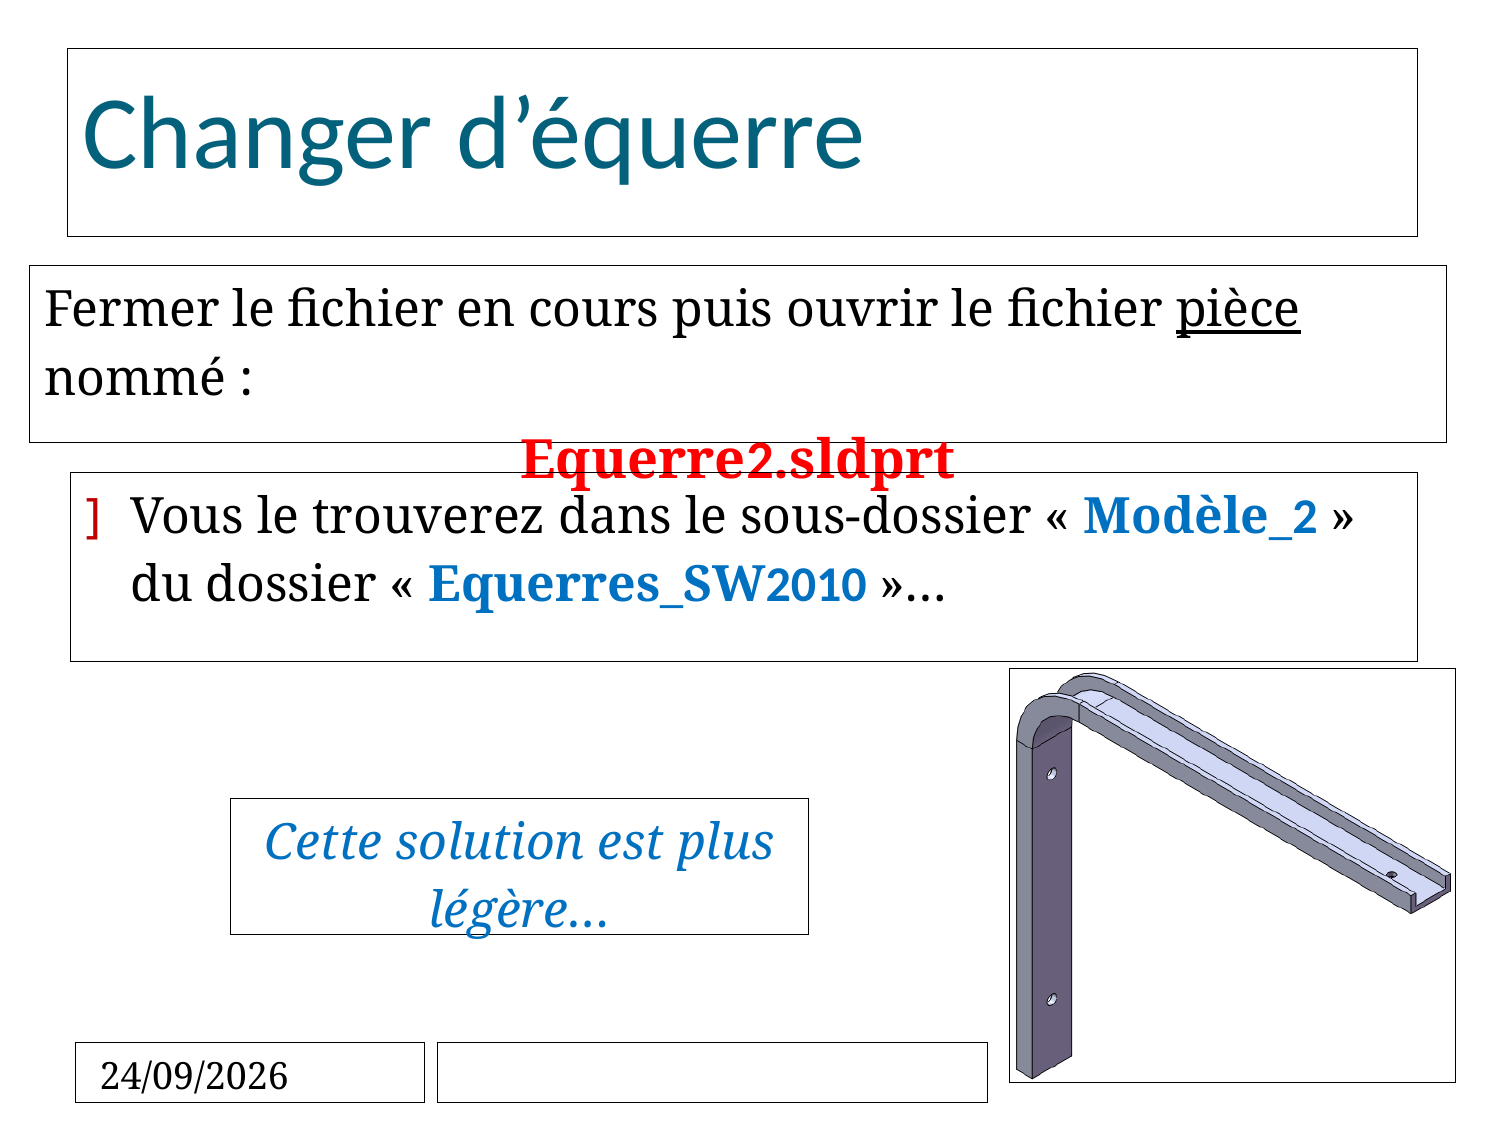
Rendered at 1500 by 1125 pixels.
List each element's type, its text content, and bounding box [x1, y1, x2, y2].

picture [1009, 668, 1456, 1083]
text_box Vous le trouverez dans le sous-dossier « Modèle_2 » du dossier « Equerres_SW2010 »… [70, 472, 1418, 662]
text_box Cette solution est plus légère… [230, 798, 809, 935]
title Changer d’équerre [67, 48, 1418, 237]
text_box Fermer le fichier en cours puis ouvrir le fichier pièce nommé : Equerre2.sldprt [29, 265, 1447, 443]
